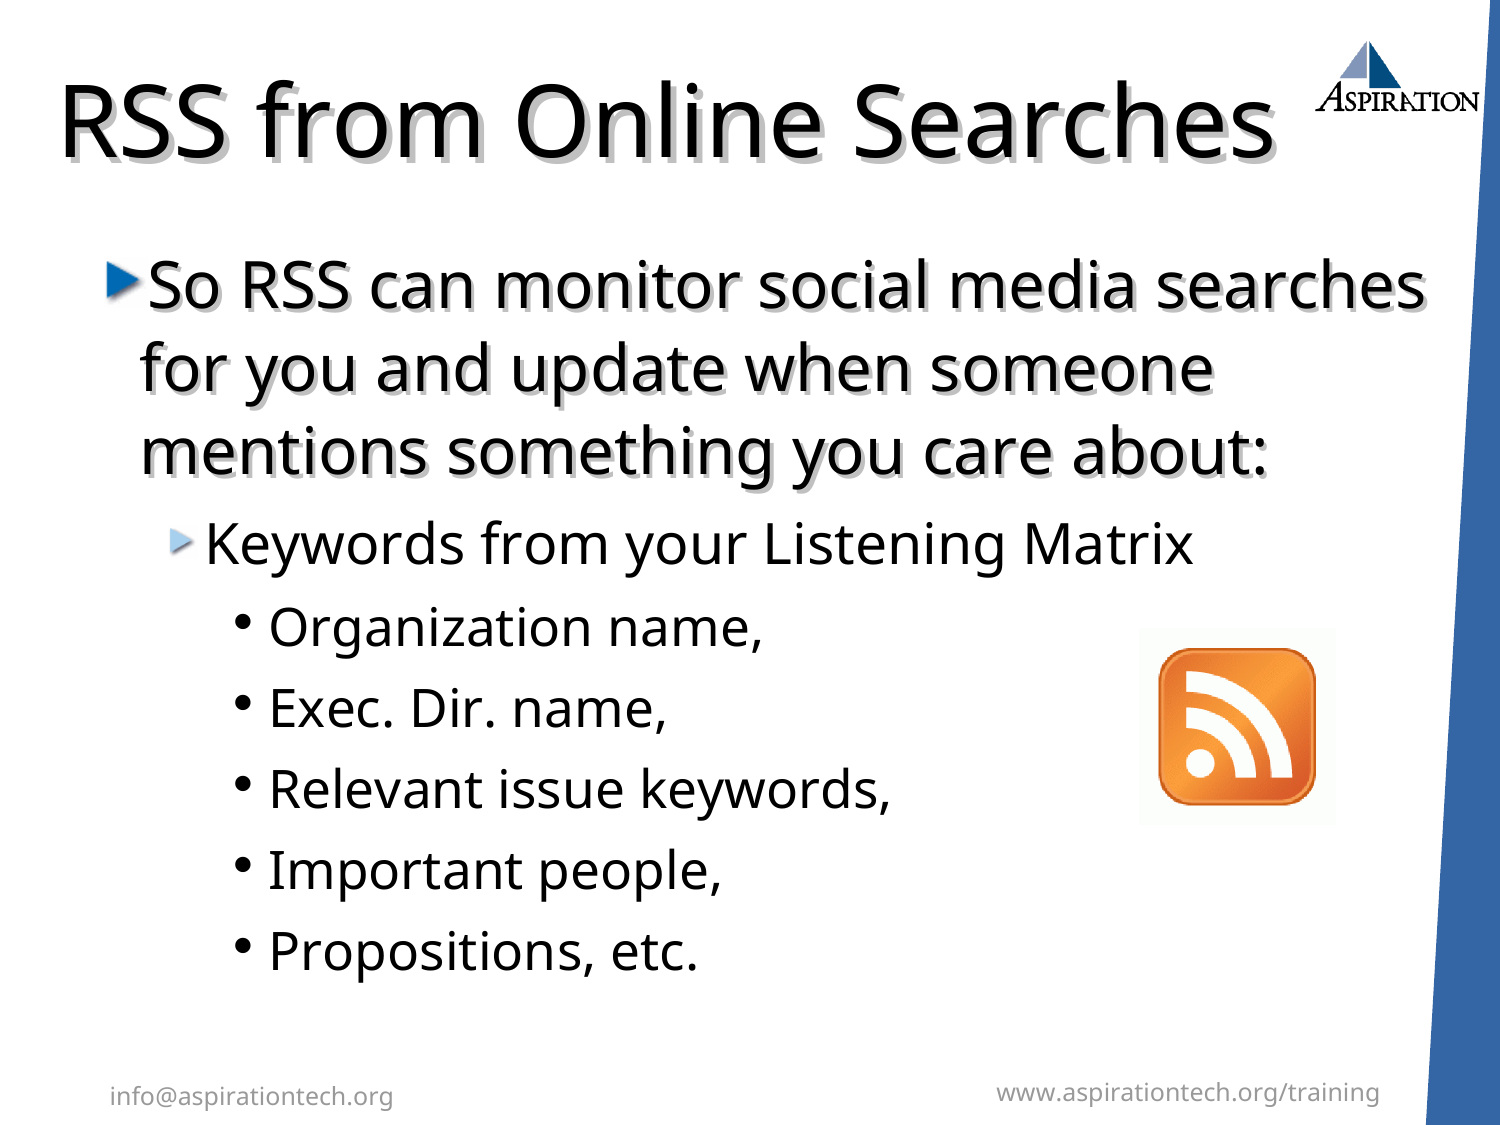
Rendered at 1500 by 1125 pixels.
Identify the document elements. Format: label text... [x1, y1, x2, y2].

picture [1139, 628, 1336, 826]
list So RSS can monitor social media searches for you and update when someone mentions something you care about: Keywords from your Listening Matrix Organization name, Exec. Dir. name, Relevant issue keywords, Important people, Propositions, etc. [49, 238, 1447, 997]
title RSS from Online Searches [49, 19, 1284, 206]
picture [1315, 41, 1480, 120]
